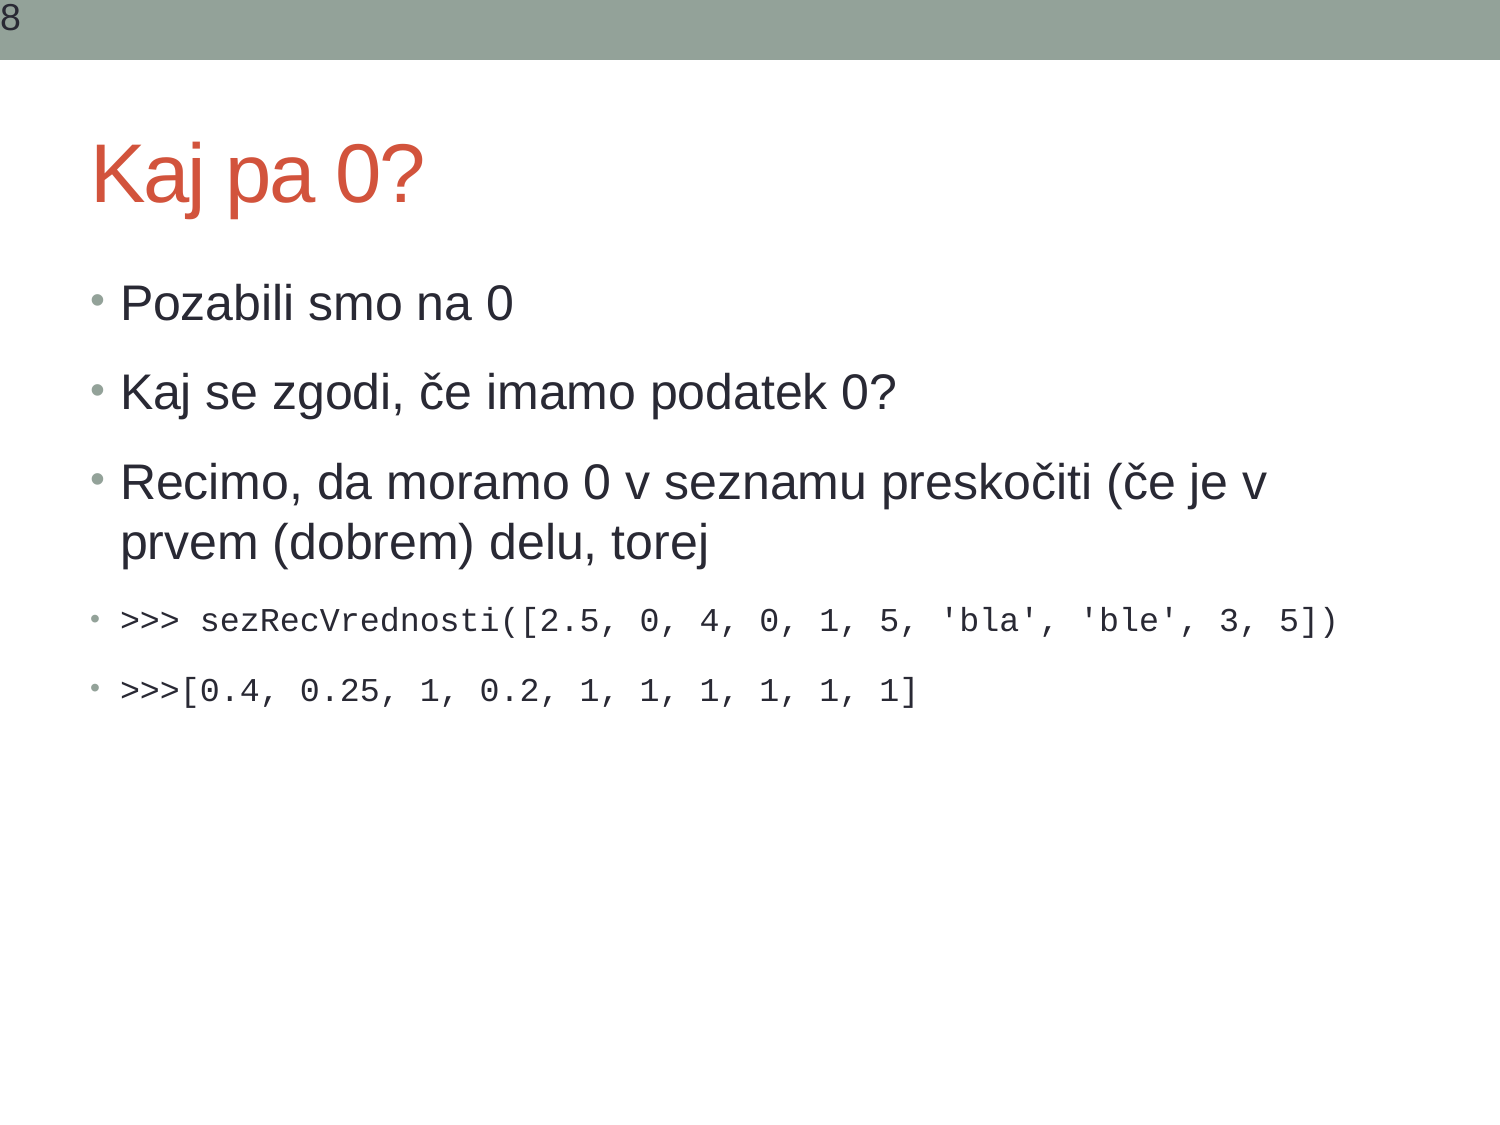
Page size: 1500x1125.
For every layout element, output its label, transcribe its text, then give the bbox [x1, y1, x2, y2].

title Kaj pa 0? [75, 87, 1425, 250]
list Pozabili smo na 0 Kaj se zgodi, če imamo podatek 0? Recimo, da moramo 0 v seznamu preskočiti (če je v prvem (dobrem) delu, torej >>> sezRecVrednosti([2.5, 0, 4, 0, 1, 5, 'bla', 'ble', 3, 5]) >>>[0.4, 0.25, 1, 0.2, 1, 1, 1, 1, 1, 1] [75, 262, 1425, 1063]
